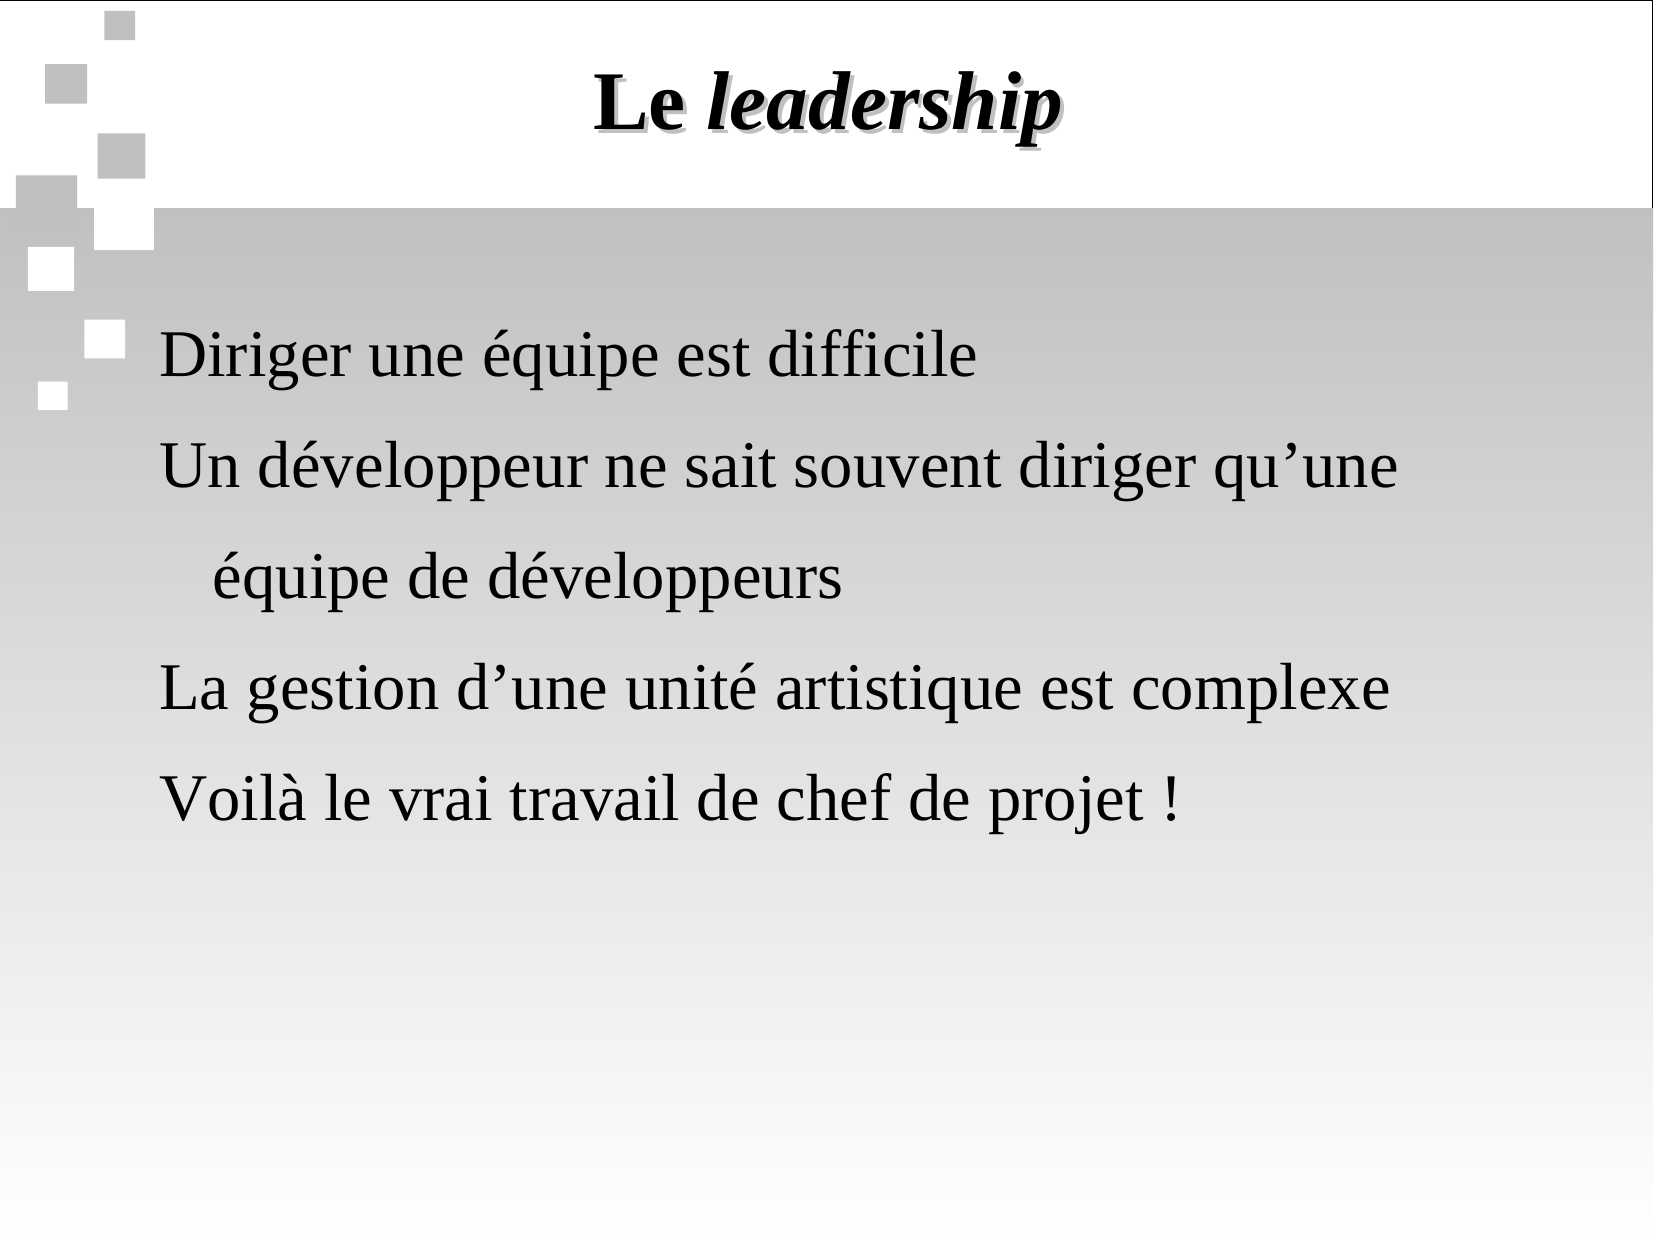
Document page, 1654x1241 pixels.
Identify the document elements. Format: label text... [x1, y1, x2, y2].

title Le leadership [90, 0, 1567, 204]
list Diriger une équipe est difficile Un développeur ne sait souvent diriger qu’une équipe de développeurs La gestion d’une unité artistique est complexe Voilà le vrai travail de chef de projet ! [141, 279, 1532, 1183]
